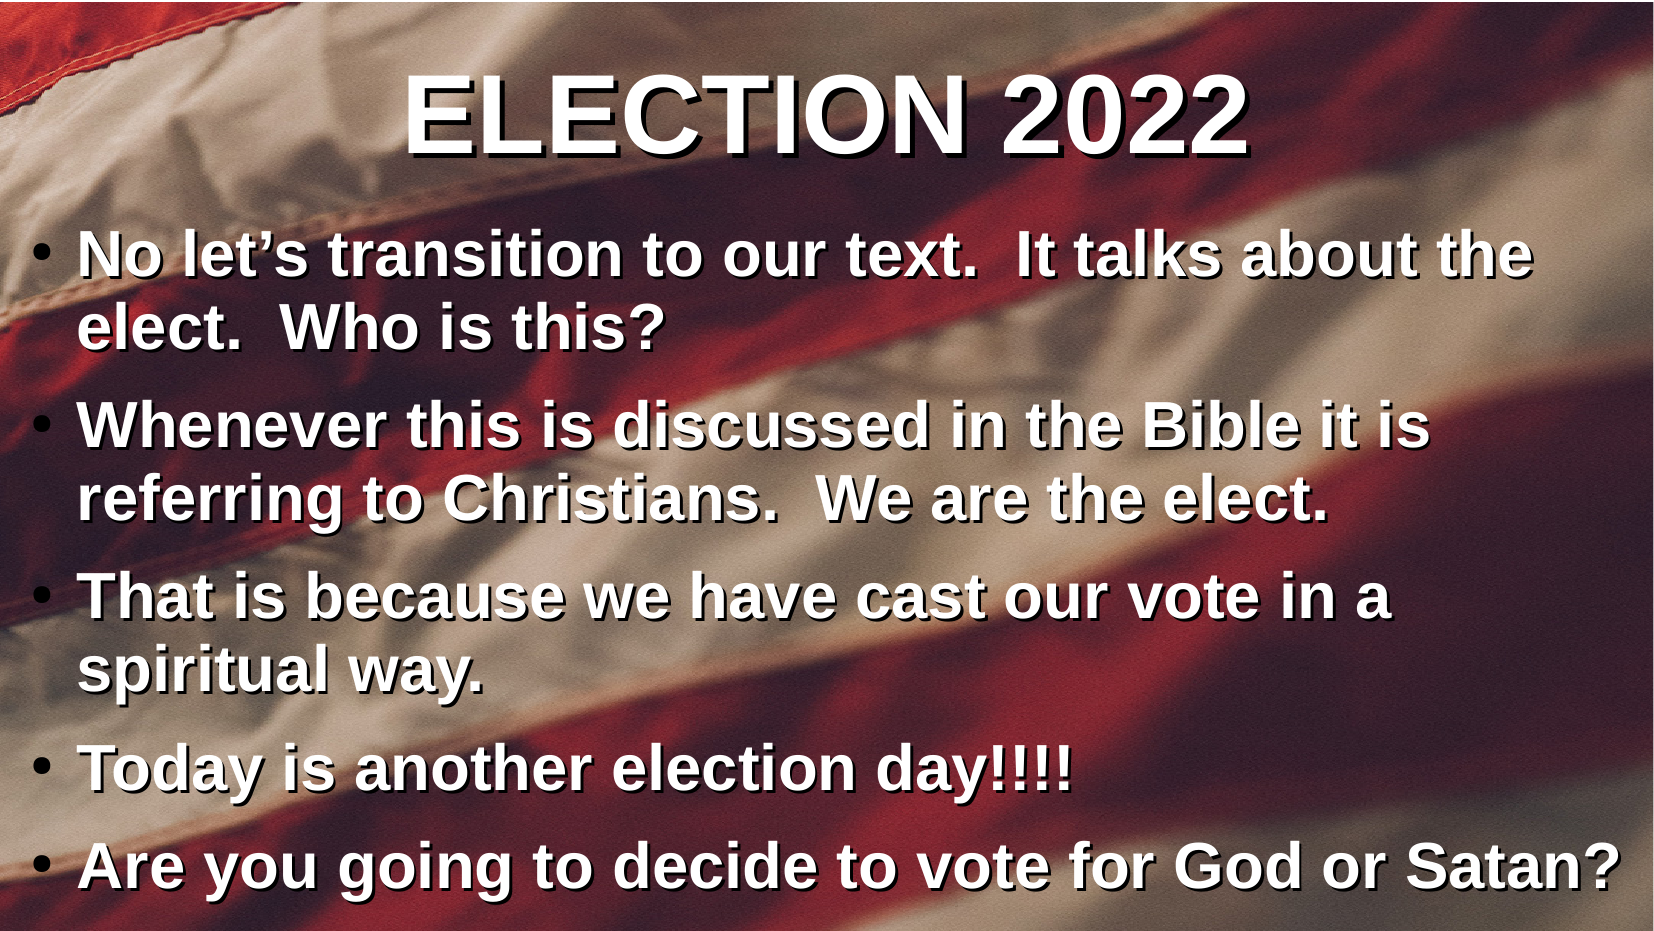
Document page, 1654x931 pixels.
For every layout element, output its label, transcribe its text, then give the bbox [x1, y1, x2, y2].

list No let’s transition to our text. It talks about the elect. Who is this? Whenever this is discussed in the Bible it is referring to Christians. We are the elect. That is because we have cast our vote in a spiritual way. Today is another election day!!!! Are you going to decide to vote for God or Satan? [15, 217, 1636, 916]
title ELECTION 2022 [82, 37, 1571, 193]
picture [0, 2, 1654, 931]
